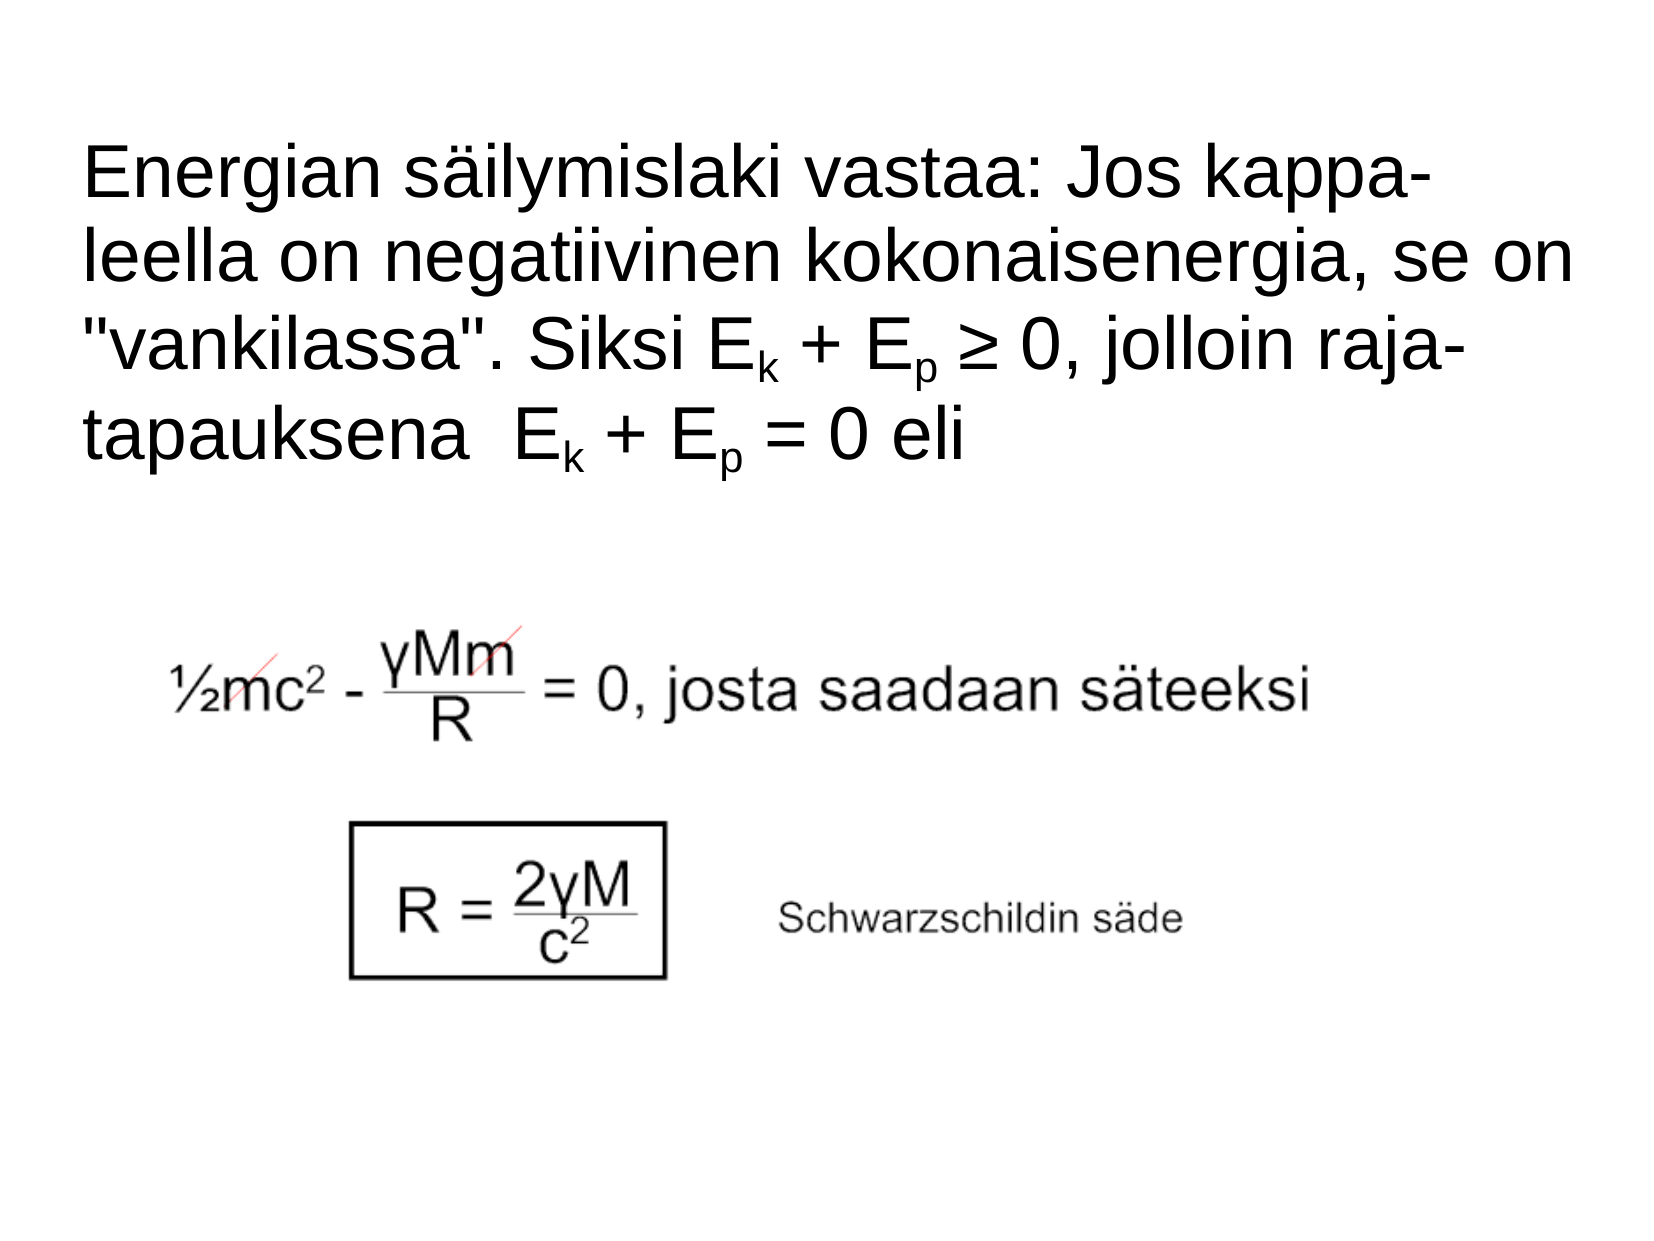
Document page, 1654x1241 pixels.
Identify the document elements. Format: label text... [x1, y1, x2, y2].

text_box Energian säilymislaki vastaa: Jos kappa-leella on negatiivinen kokonaisenergia, se on "vankilassa". Siksi Ek + Ep ≥ 0, jolloin raja-tapauksena Ek + Ep = 0 eli [68, 118, 1595, 503]
picture [135, 567, 1390, 1012]
